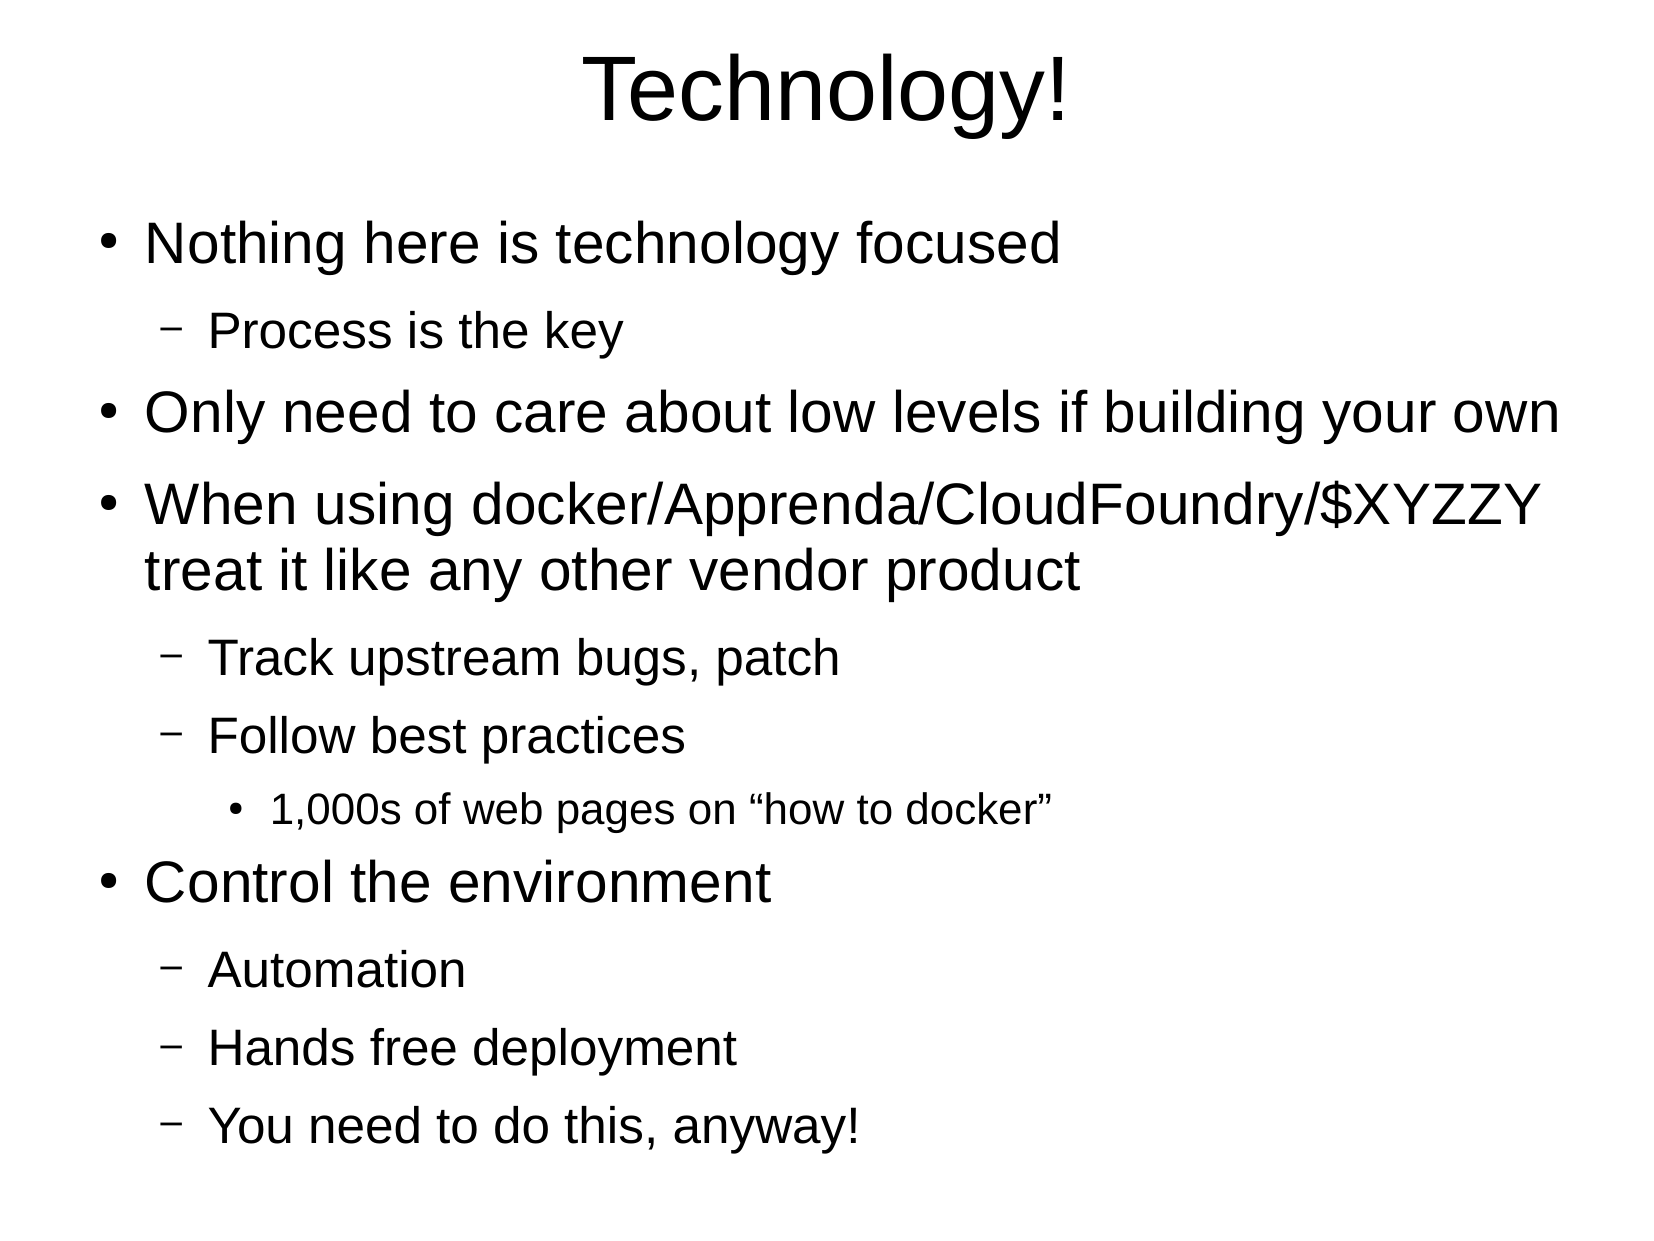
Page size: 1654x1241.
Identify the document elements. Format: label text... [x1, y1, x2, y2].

title Technology! [82, 13, 1571, 166]
list Nothing here is technology focused Process is the key Only need to care about low levels if building your own When using docker/Apprenda/CloudFoundry/$XYZZY treat it like any other vendor product Track upstream bugs, patch Follow best practices 1,000s of web pages on “how to docker” Control the environment Automation Hands free deployment You need to do this, anyway! [82, 210, 1571, 1171]
